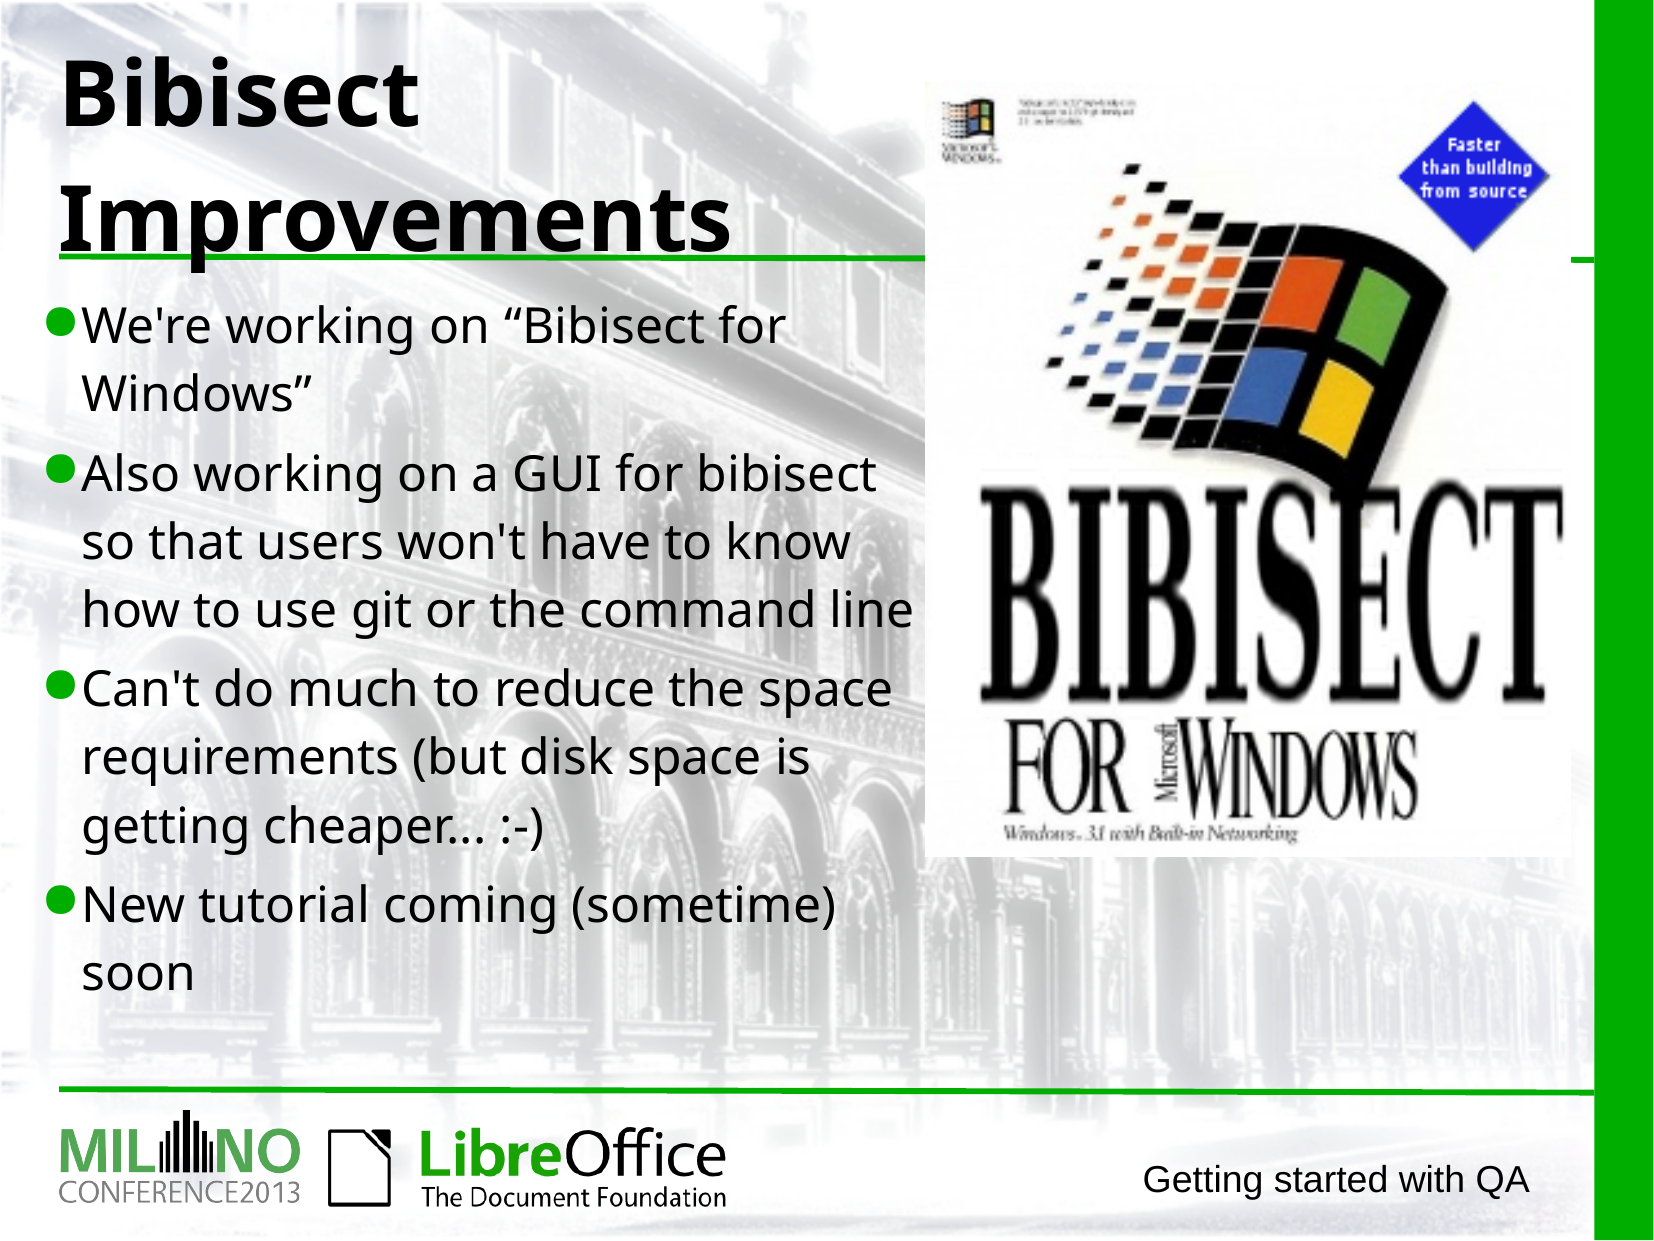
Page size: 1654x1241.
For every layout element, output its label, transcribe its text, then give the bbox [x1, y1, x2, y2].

list We're working on “Bibisect for Windows” Also working on a GUI for bibisect so that users won't have to know how to use git or the command line Can't do much to reduce the space requirements (but disk space is getting cheaper... :-) New tutorial coming (sometime) soon [0, 290, 926, 1010]
title Bibisect Improvements [59, 37, 1548, 269]
picture [0, 1, 1594, 1241]
